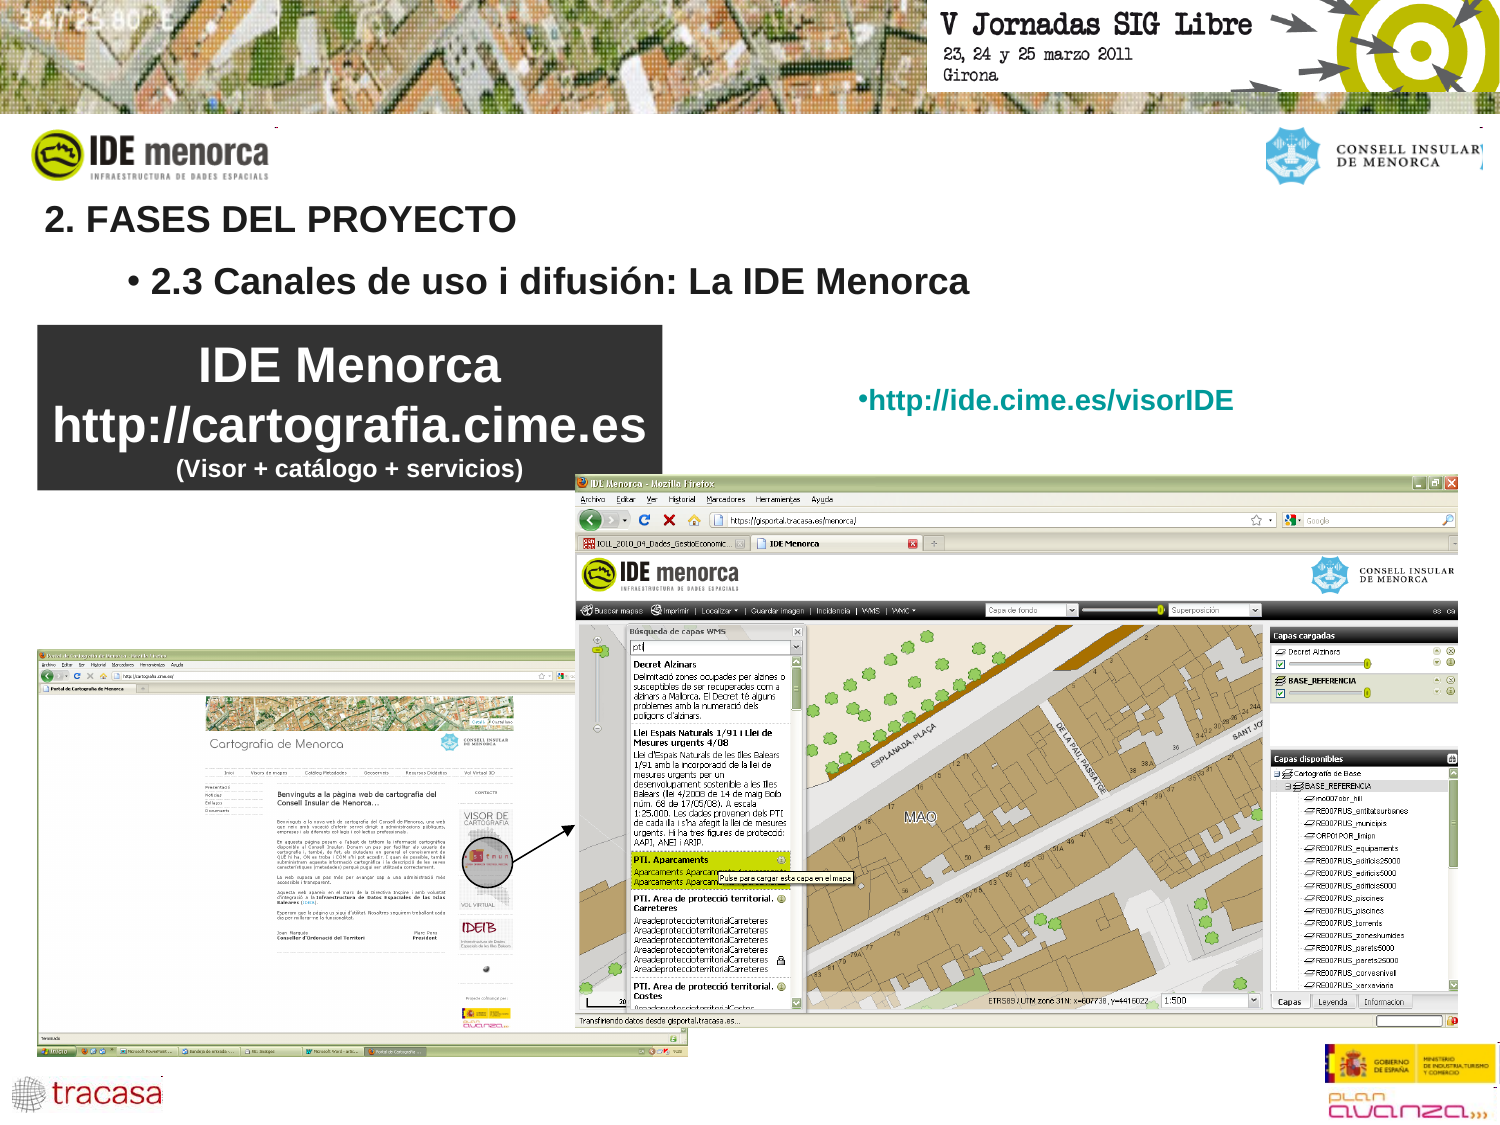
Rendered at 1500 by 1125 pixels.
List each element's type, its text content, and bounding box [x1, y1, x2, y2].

picture [12, 1076, 163, 1113]
text_box 2.3 Canales de uso i difusión: La IDE Menorca [112, 249, 986, 311]
chart [575, 474, 1459, 1028]
text_box [462, 837, 513, 888]
picture [1325, 1042, 1500, 1085]
picture [1328, 1087, 1497, 1125]
picture [1266, 127, 1483, 185]
picture [37, 649, 688, 1057]
text_box 2. FASES DEL PROYECTO [29, 187, 533, 248]
text_box IDE Menorca http://cartografia.cime.es (Visor + catálogo + servicios) [37, 324, 663, 491]
text_box http://ide.cime.es/visorIDE [843, 373, 1250, 424]
picture [29, 127, 278, 185]
picture [0, 0, 1500, 114]
